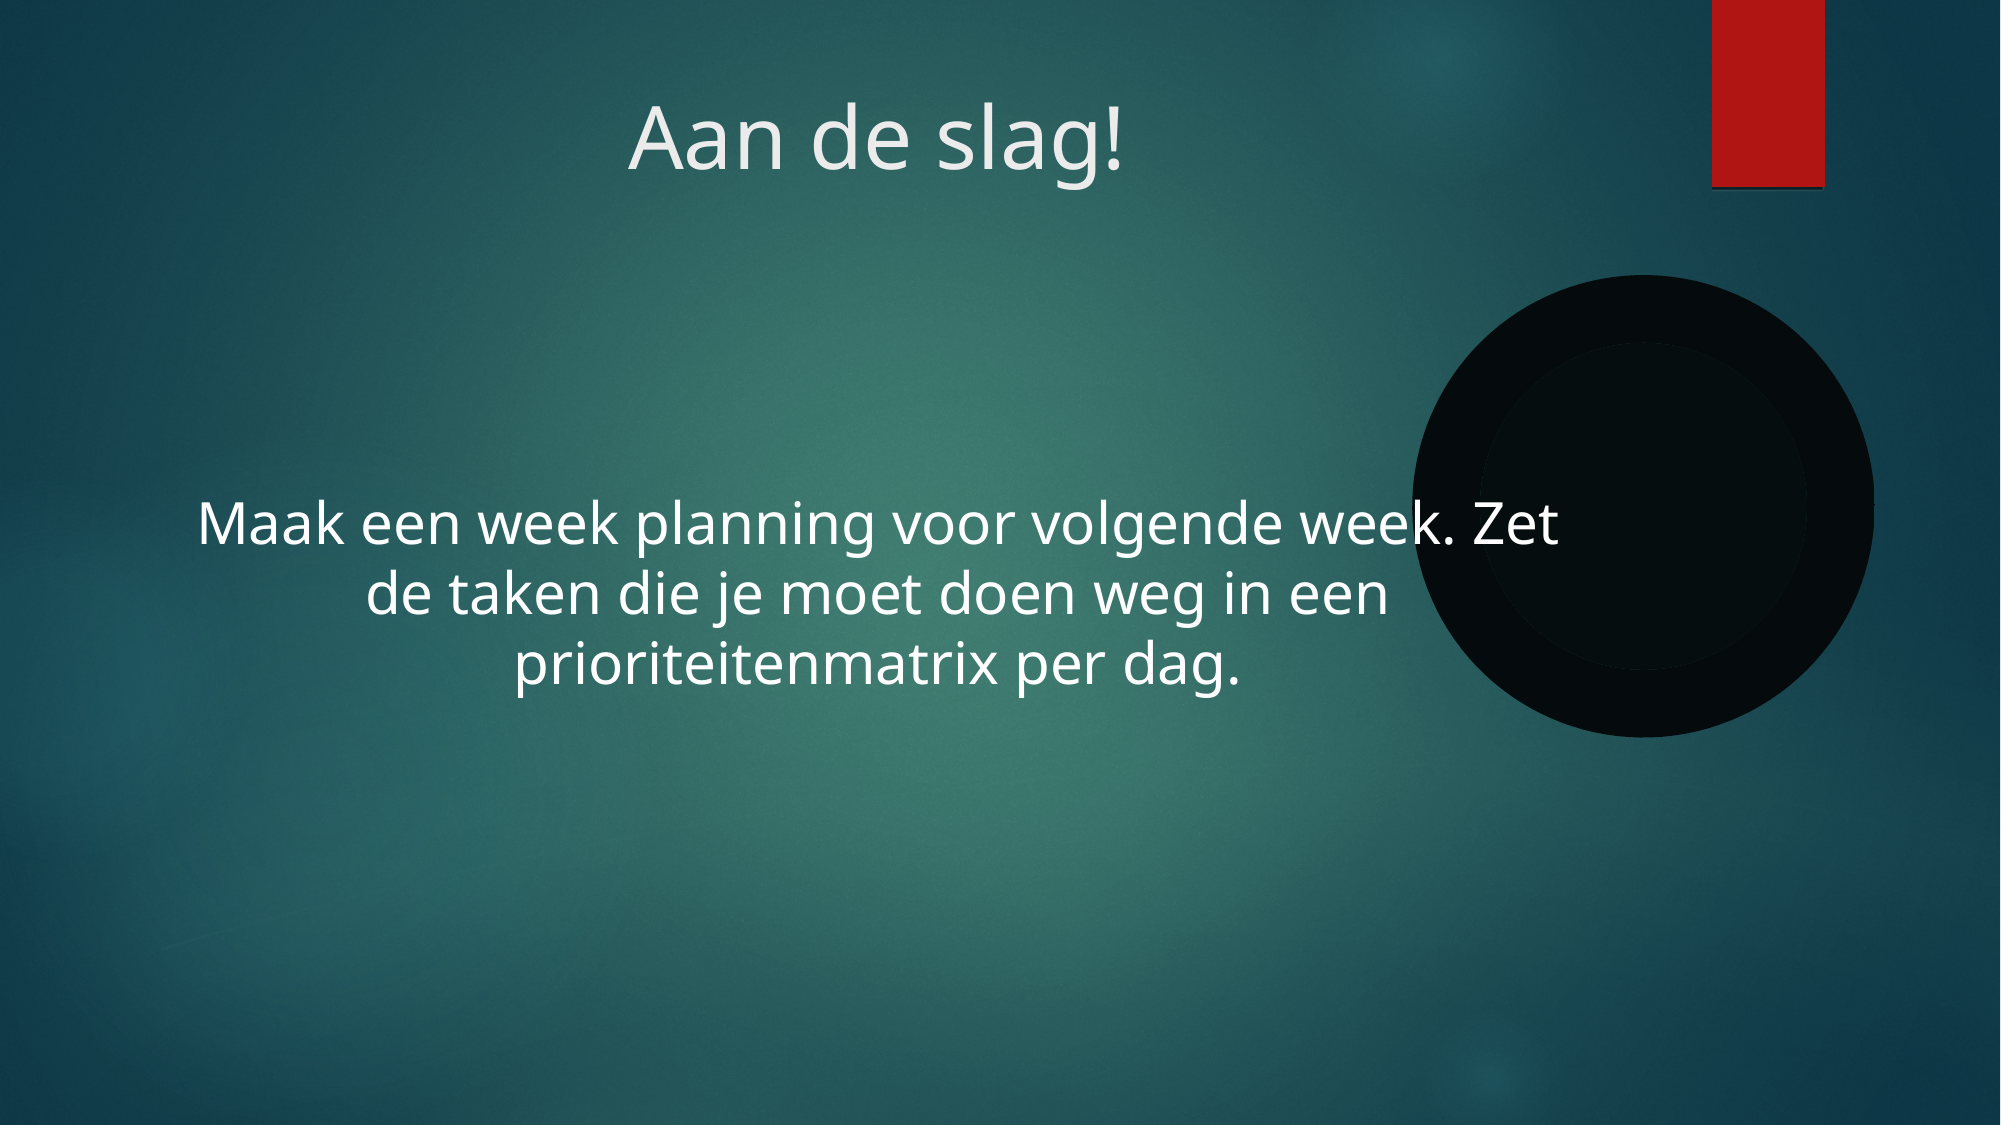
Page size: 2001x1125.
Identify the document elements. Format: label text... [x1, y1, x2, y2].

list Maak een week planning voor volgende week. Zet de taken die je moet doen weg in een prioriteitenmatrix per dag. [181, 336, 1649, 1026]
title Aan de slag! [106, 74, 1649, 305]
